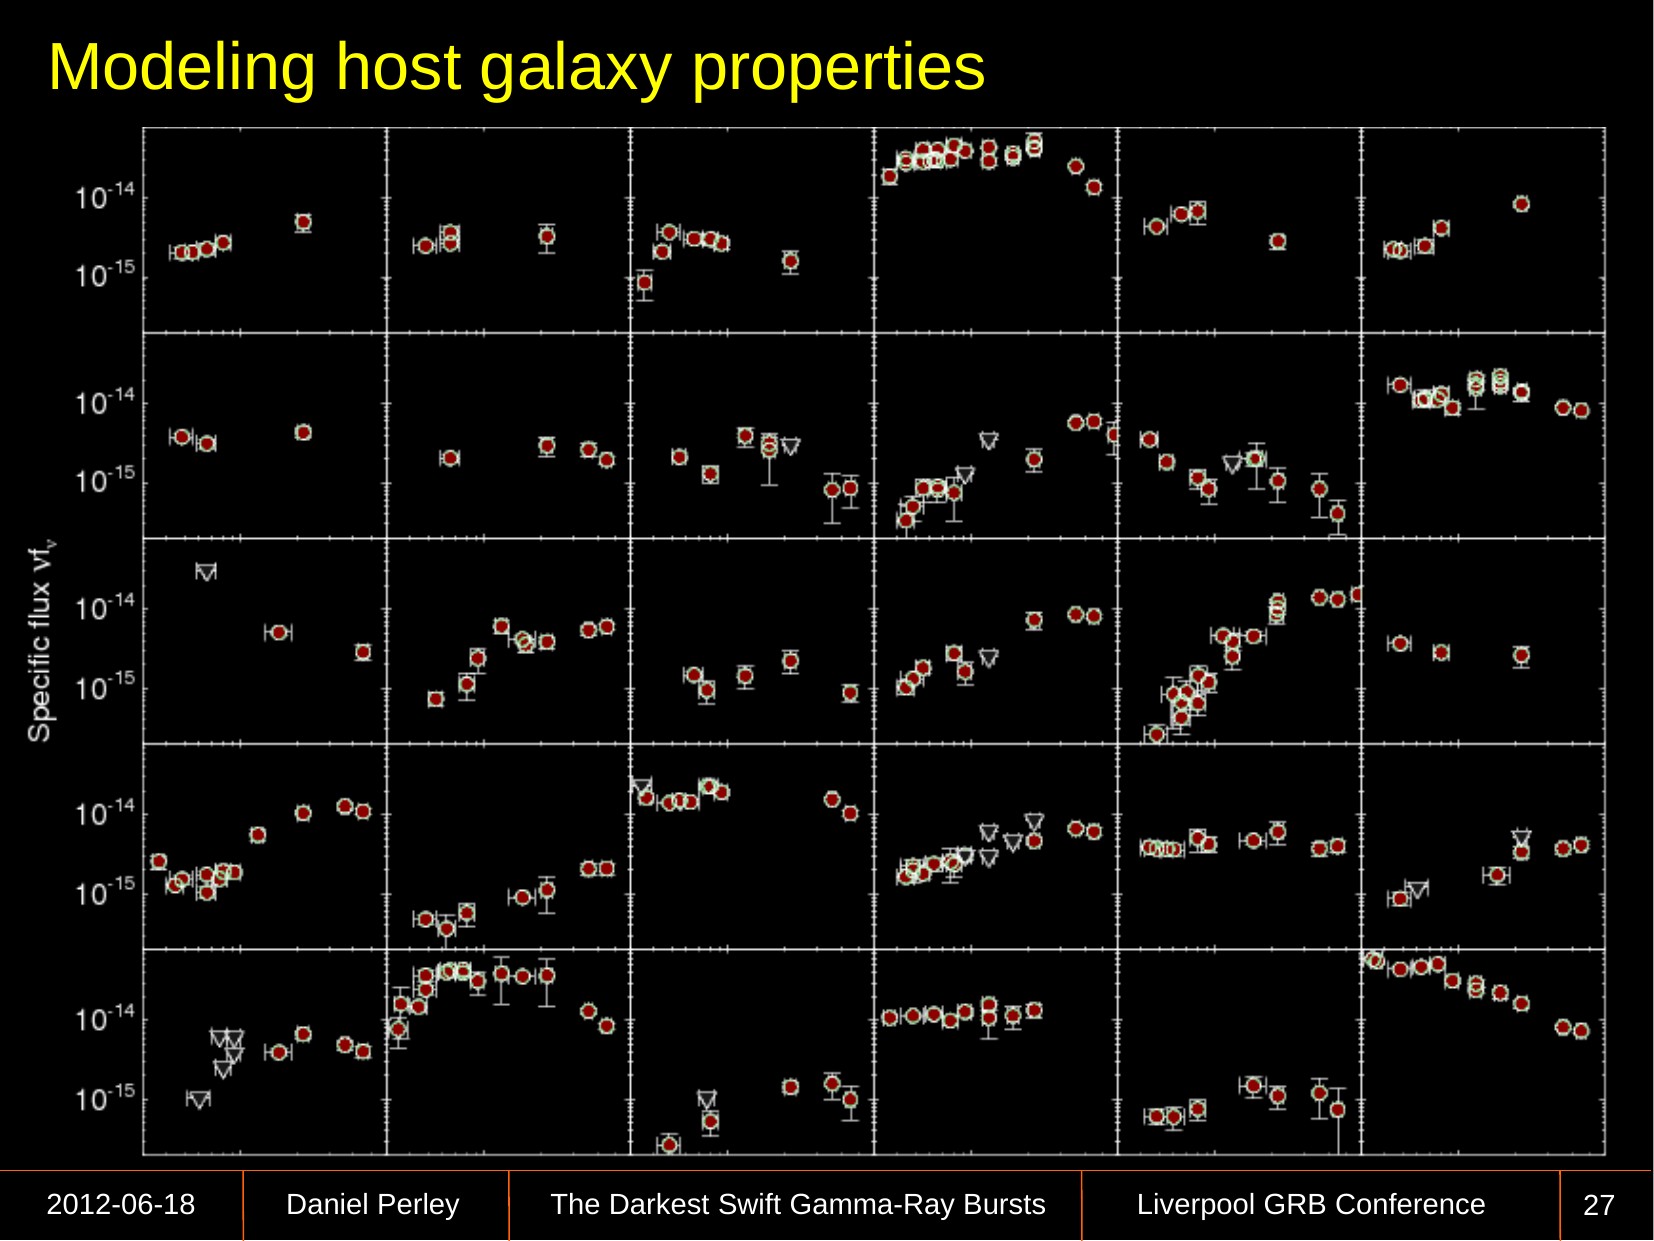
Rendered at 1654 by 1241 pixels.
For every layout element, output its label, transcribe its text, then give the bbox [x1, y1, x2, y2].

title Modeling host galaxy properties [47, 25, 1564, 107]
picture [0, 127, 1614, 1162]
